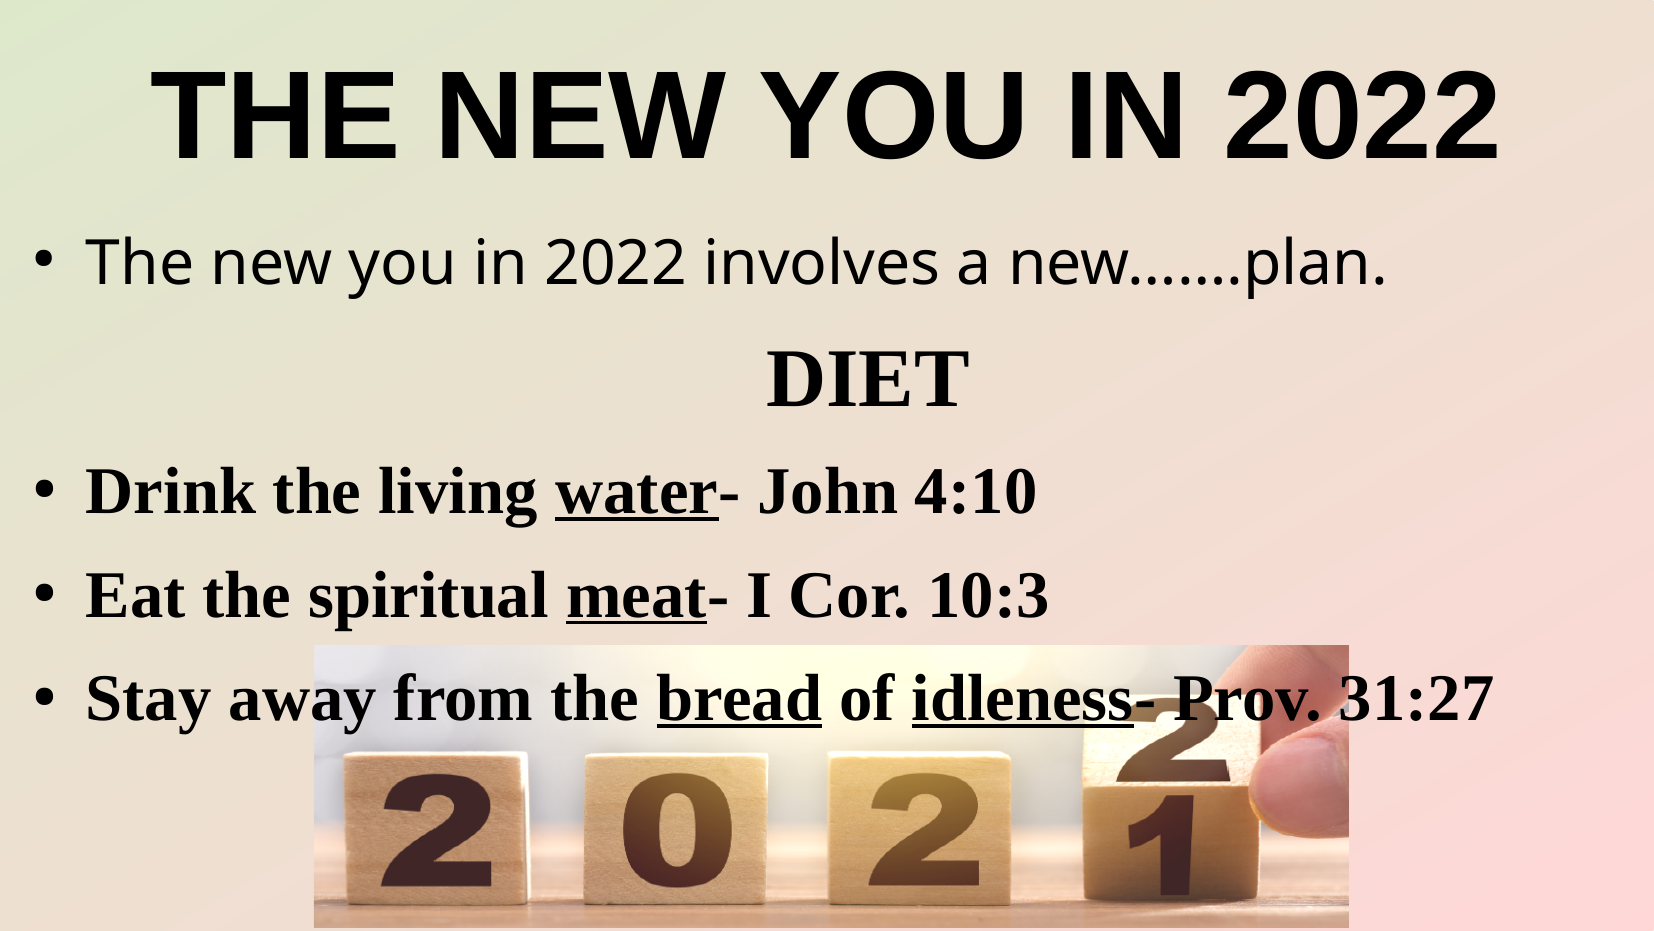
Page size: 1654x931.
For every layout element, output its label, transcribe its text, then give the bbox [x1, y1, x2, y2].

title THE NEW YOU IN 2022 [82, 37, 1571, 193]
picture [313, 758, 1349, 928]
list The new you in 2022 involves a new…….plan. DIET Drink the living water- John 4:10 Eat the spiritual meat- I Cor. 10:3 Stay away from the bread of idleness- Prov. 31:27 [15, 217, 1651, 758]
